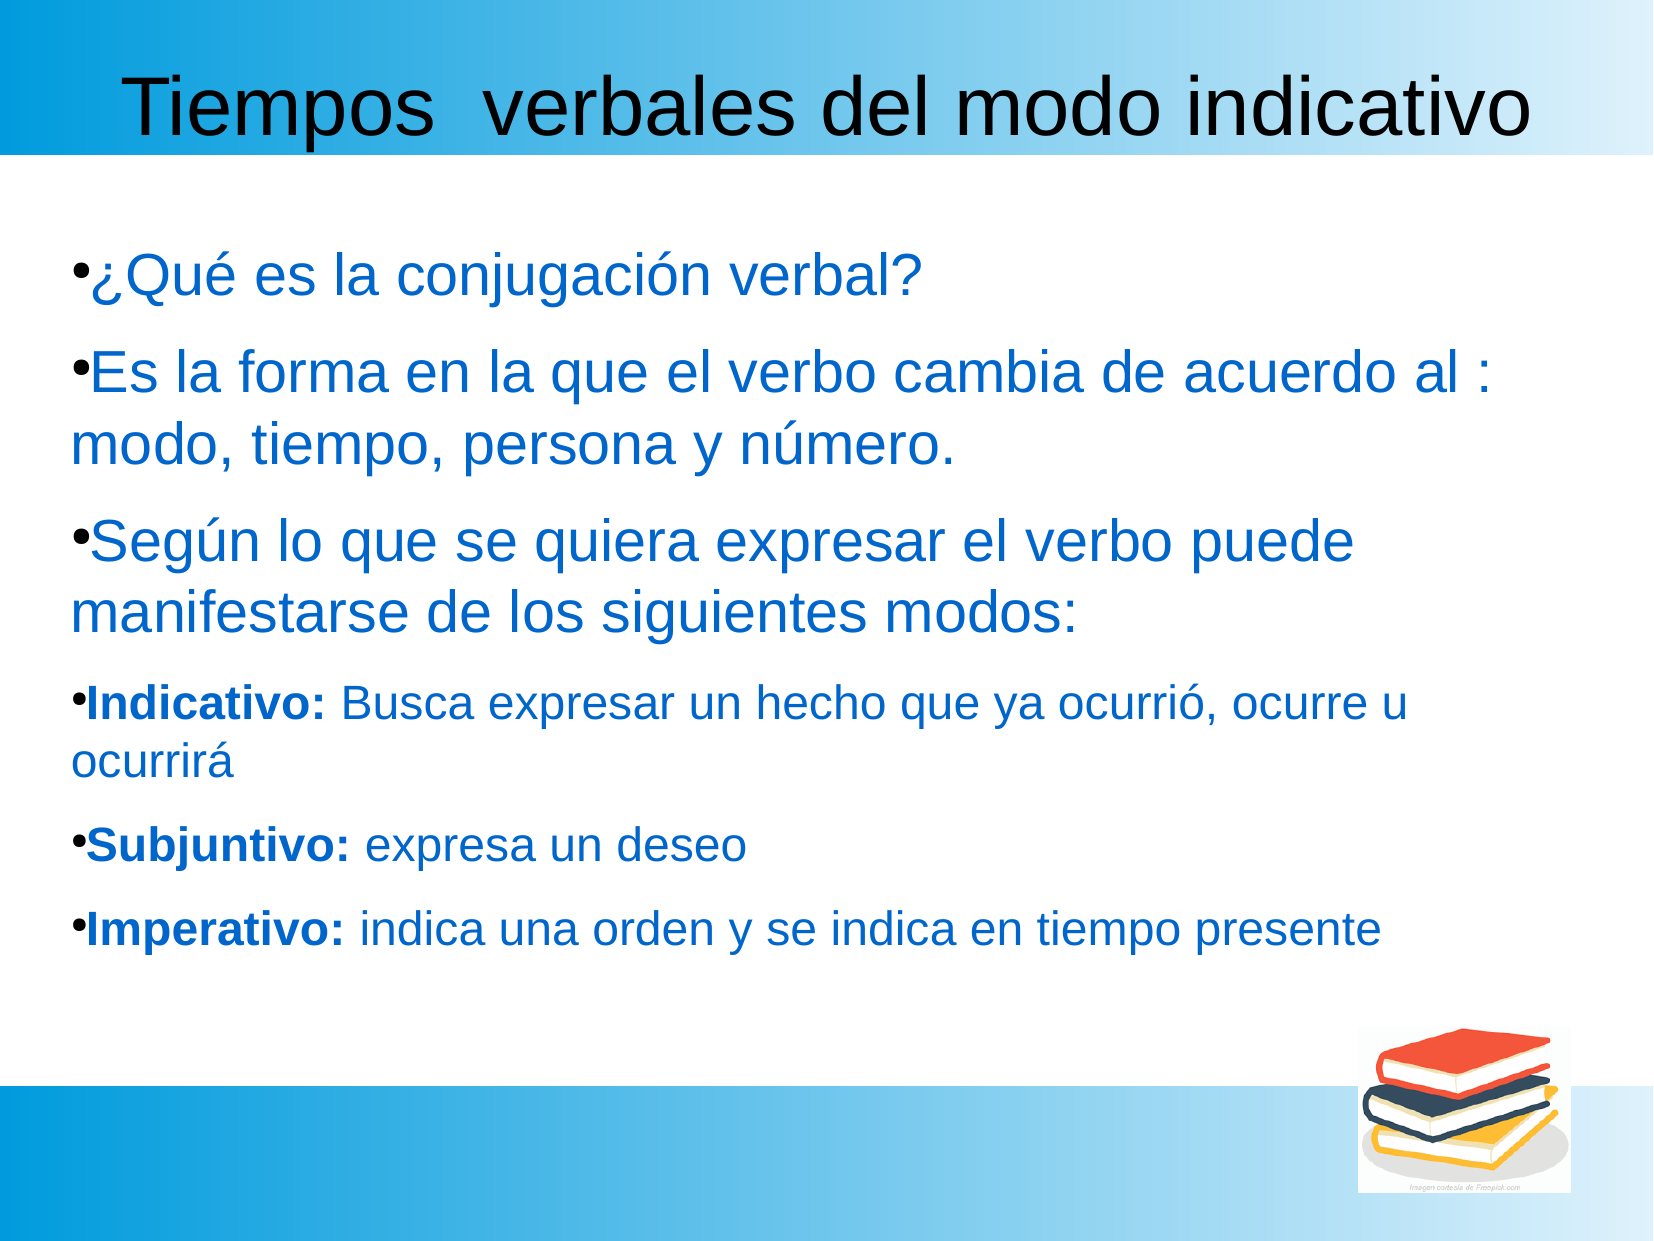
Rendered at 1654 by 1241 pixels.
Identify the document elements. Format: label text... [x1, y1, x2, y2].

list ¿Qué es la conjugación verbal? Es la forma en la que el verbo cambia de acuerdo al : modo, tiempo, persona y número. Según lo que se quiera expresar el verbo puede manifestarse de los siguientes modos: Indicativo: Busca expresar un hecho que ya ocurrió, ocurre u ocurrirá Subjuntivo: expresa un deseo Imperativo: indica una orden y se indica en tiempo presente [70, 236, 1559, 956]
picture [1358, 1027, 1571, 1193]
title Tiempos verbales del modo indicativo [82, 49, 1571, 155]
